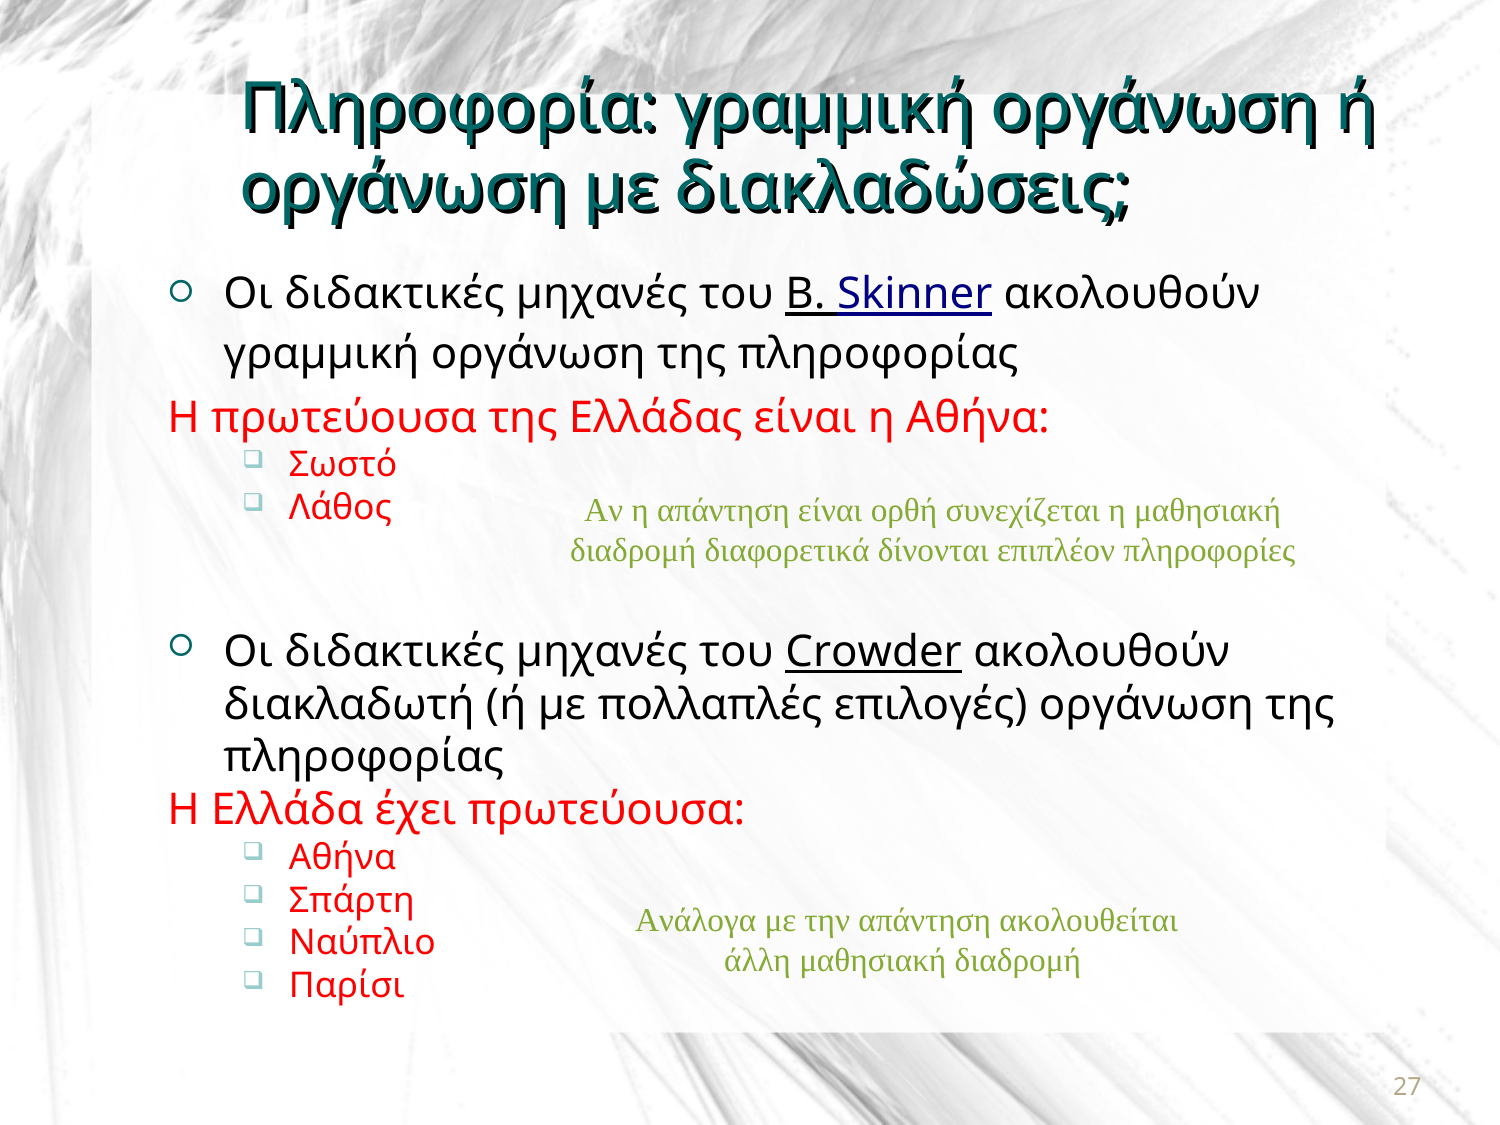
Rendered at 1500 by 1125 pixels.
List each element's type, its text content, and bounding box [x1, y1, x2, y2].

text_box Ανάλογα με την απάντηση ακολουθείται άλλη μαθησιακή διαδρομή [620, 890, 1194, 986]
text_box Οι διδακτικές μηχανές του B. Skinner ακολουθούν γραμμική οργάνωση της πληροφορίας Η πρωτεύουσα της Ελλάδας είναι η Αθήνα: Σωστό Λάθος Οι διδακτικές μηχανές του Crowder ακολουθούν διακλαδωτή (ή με πολλαπλές επιλογές) οργάνωση της πληροφορίας Η Ελλάδα έχει πρωτεύουσα: Αθήνα Σπάρτη Ναύπλιο Παρίσι [152, 257, 1466, 1074]
text_box Αν η απάντηση είναι ορθή συνεχίζεται η μαθησιακή διαδρομή διαφορετικά δίνονται επιπλέον πληροφορίες [555, 480, 1320, 576]
picture [0, 0, 1500, 1125]
text_box Πληροφορία: γραμμική οργάνωση ή οργάνωση με διακλαδώσεις; [224, 49, 1425, 237]
text_box <αριθμός> [1369, 1034, 1445, 1113]
